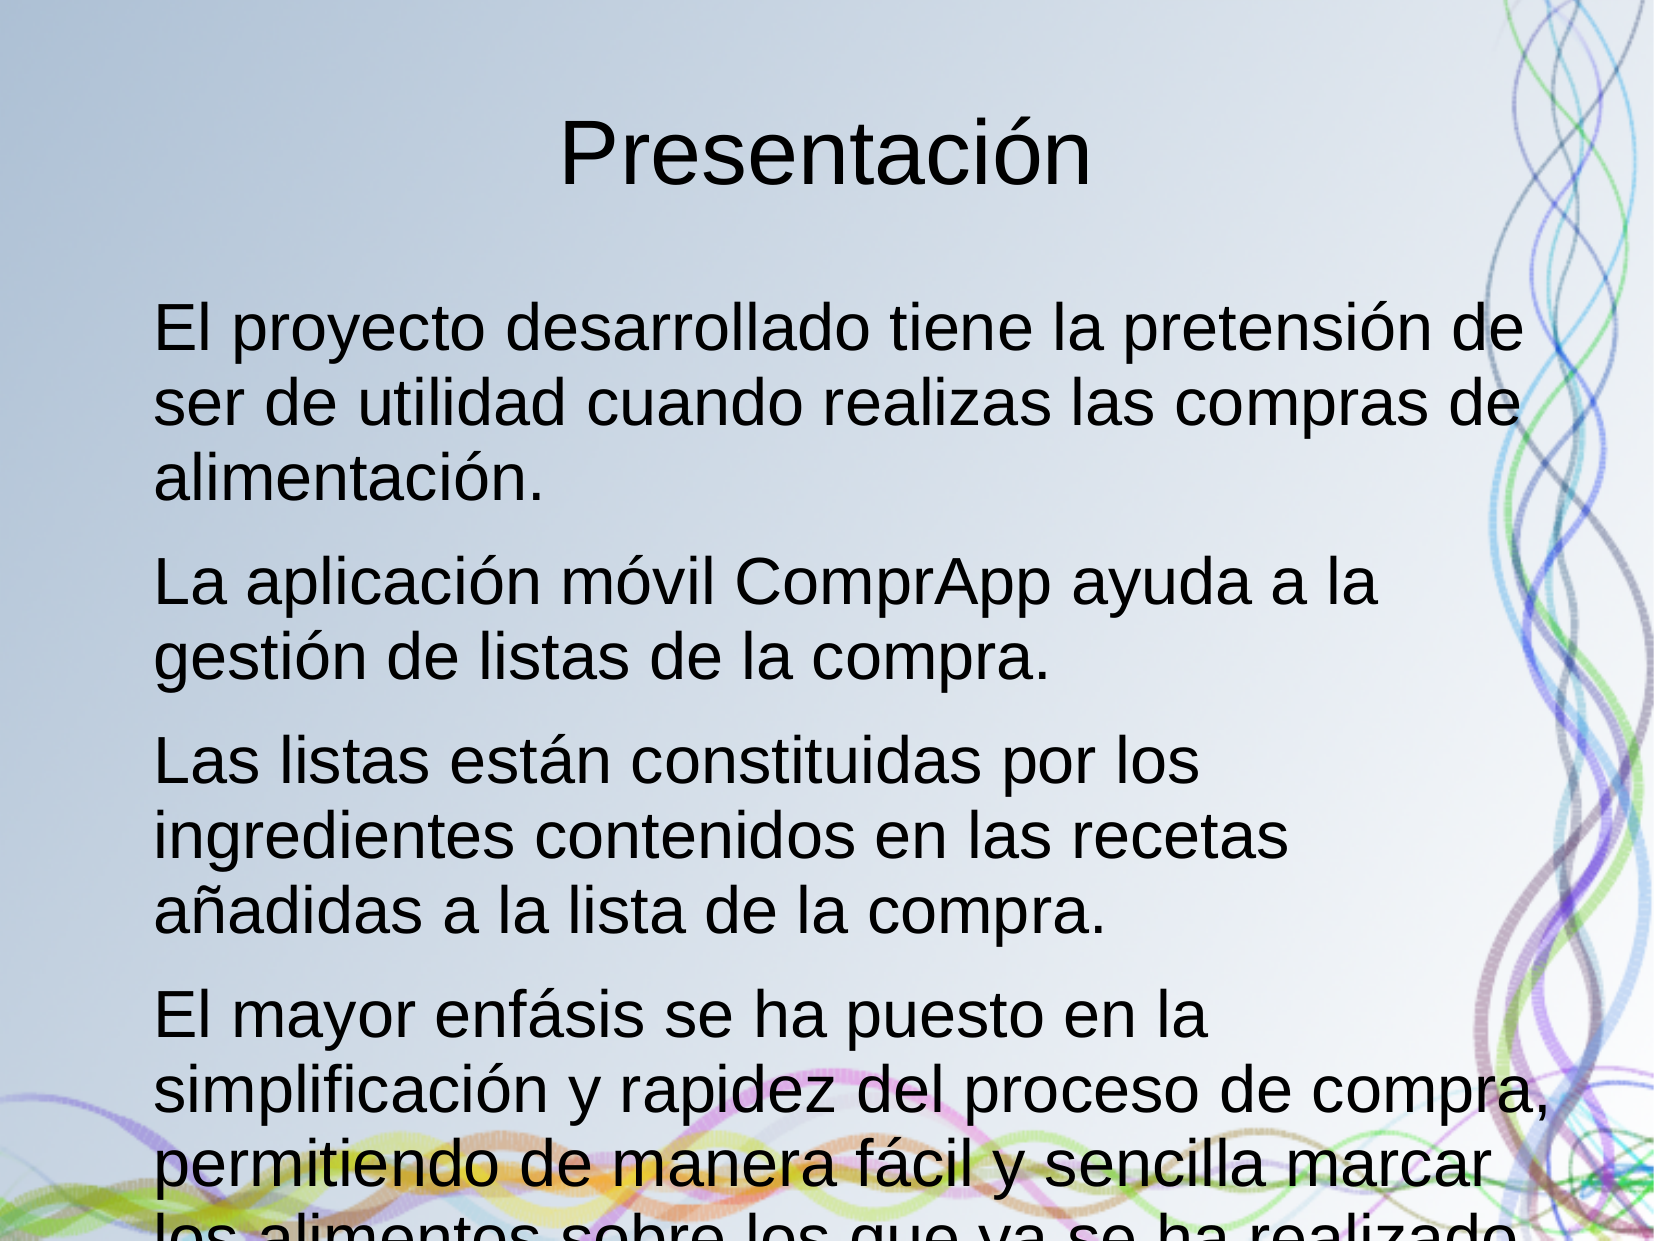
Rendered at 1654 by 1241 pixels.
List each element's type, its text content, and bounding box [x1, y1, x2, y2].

picture [1109, 1229, 1128, 1240]
picture [1490, 1229, 1509, 1241]
picture [640, 1230, 658, 1241]
picture [177, 1229, 196, 1241]
title Presentación [82, 49, 1571, 257]
picture [1166, 1230, 1183, 1241]
picture [602, 1229, 621, 1241]
picture [0, 0, 1654, 1241]
picture [698, 1229, 717, 1240]
picture [426, 1230, 443, 1241]
picture [333, 1230, 348, 1241]
picture [858, 1229, 876, 1241]
picture [769, 1229, 788, 1241]
picture [480, 1229, 499, 1241]
picture [388, 1229, 407, 1240]
picture [1453, 1229, 1471, 1241]
picture [354, 1230, 368, 1241]
list El proyecto desarrollado tiene la pretensión de ser de utilidad cuando realizas las compras de alimentación. La aplicación móvil ComprApp ayuda a la gestión de listas de la compra. Las listas están constituidas por los ingredientes contenidos en las recetas añadidas a la lista de la compra. El mayor enfásis se ha puesto en la simplificación y rapidez del proceso de compra, permitiendo de manera fácil y sencilla marcar los alimentos sobre los que ya se ha realizado la compra. [82, 290, 1571, 1010]
picture [932, 1229, 951, 1240]
picture [1279, 1229, 1298, 1240]
